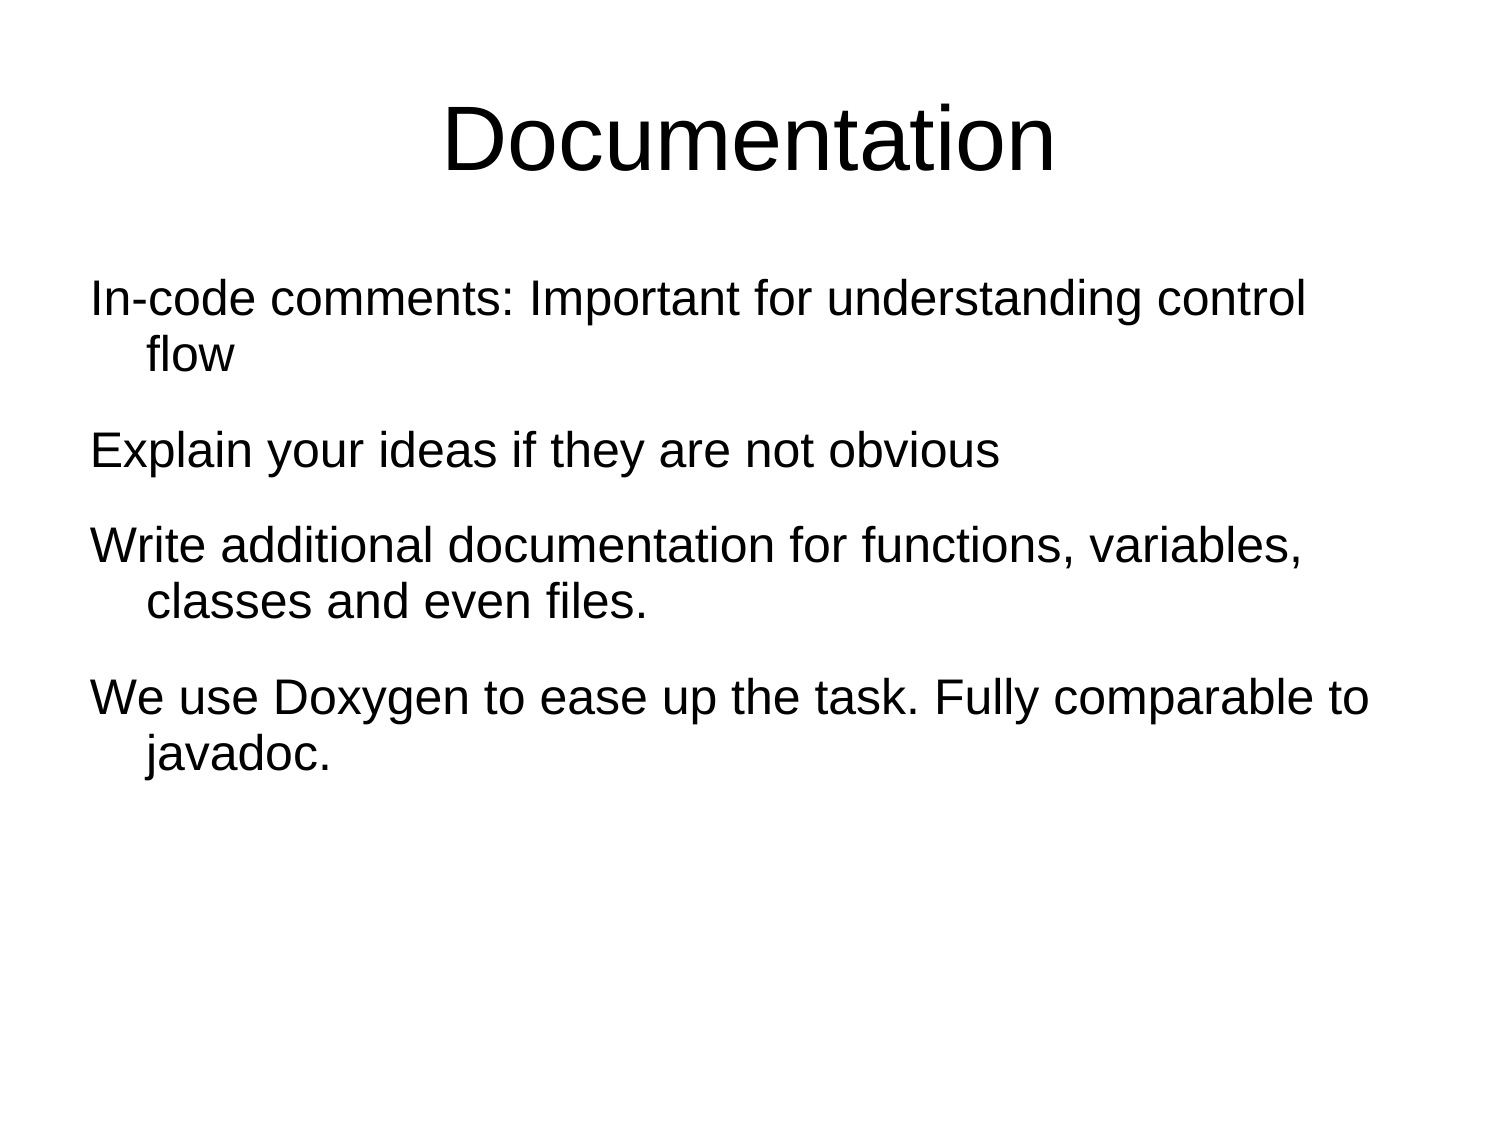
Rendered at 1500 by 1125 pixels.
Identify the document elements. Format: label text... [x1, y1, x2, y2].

list In-code comments: Important for understanding control flow Explain your ideas if they are not obvious Write additional documentation for functions, variables, classes and even files. We use Doxygen to ease up the task. Fully comparable to javadoc. [75, 262, 1426, 1006]
title Documentation [75, 45, 1426, 233]
